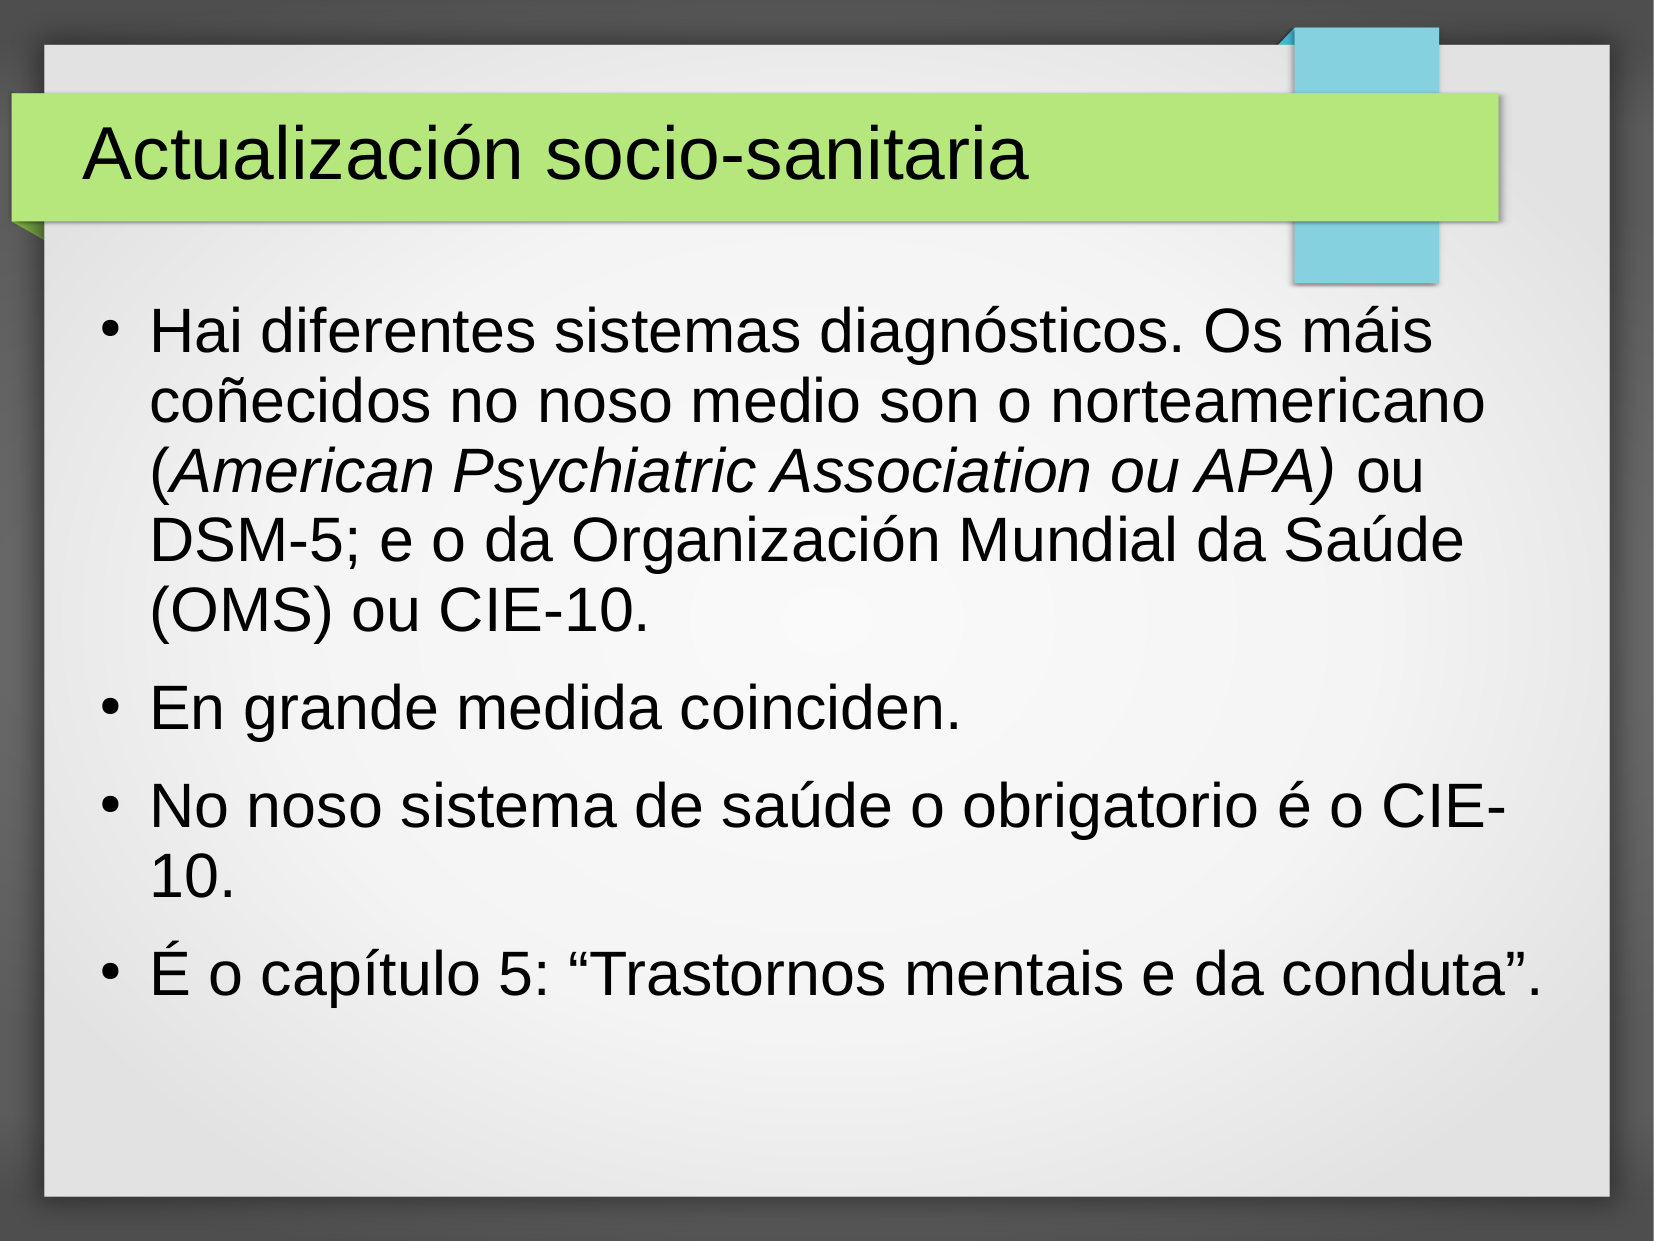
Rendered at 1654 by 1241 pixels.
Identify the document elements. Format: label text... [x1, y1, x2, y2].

list Hai diferentes sistemas diagnósticos. Os máis coñecidos no noso medio son o norteamericano (American Psychiatric Association ou APA) ou DSM-5; e o da Organización Mundial da Saúde (OMS) ou CIE-10. En grande medida coinciden. No noso sistema de saúde o obrigatorio é o CIE-10. É o capítulo 5: “Trastornos mentais e da conduta”. [82, 295, 1571, 1015]
title Actualización socio-sanitaria [82, 94, 1264, 213]
picture [0, 0, 1654, 1241]
